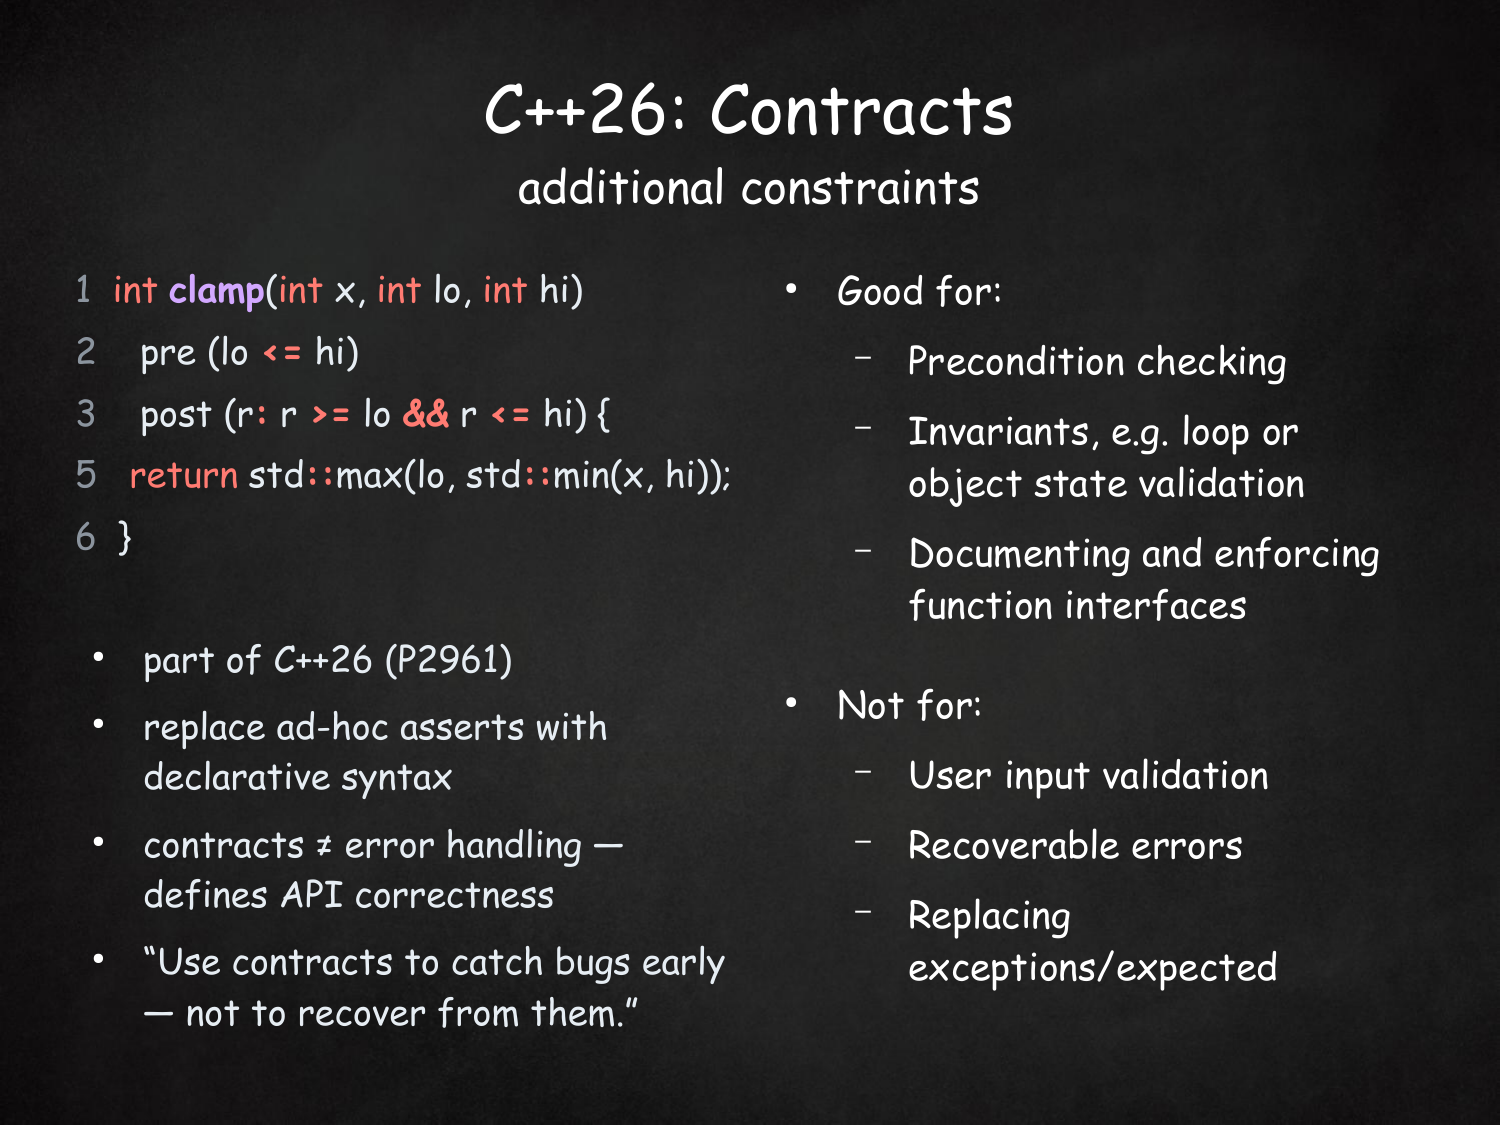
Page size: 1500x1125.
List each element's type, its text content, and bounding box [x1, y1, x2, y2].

list 1 int clamp(int x, int lo, int hi) 2 pre (lo <= hi) 3 post (r: r >= lo && r <= hi) { 5 return std::max(lo, std::min(x, hi)); 6 } part of C++26 (P2961) replace ad-hoc asserts with declarative syntax contracts ≠ error handling — defines API correctness “Use contracts to catch bugs early — not to recover from them.” [75, 263, 734, 1040]
list Good for: Precondition checking Invariants, e.g. loop or object state validation Documenting and enforcing function interfaces Not for: User input validation Recoverable errors Replacing exceptions/expected [766, 263, 1426, 1040]
picture [0, 0, 1500, 1125]
title C++26: Contracts additional constraints [75, 44, 1425, 233]
